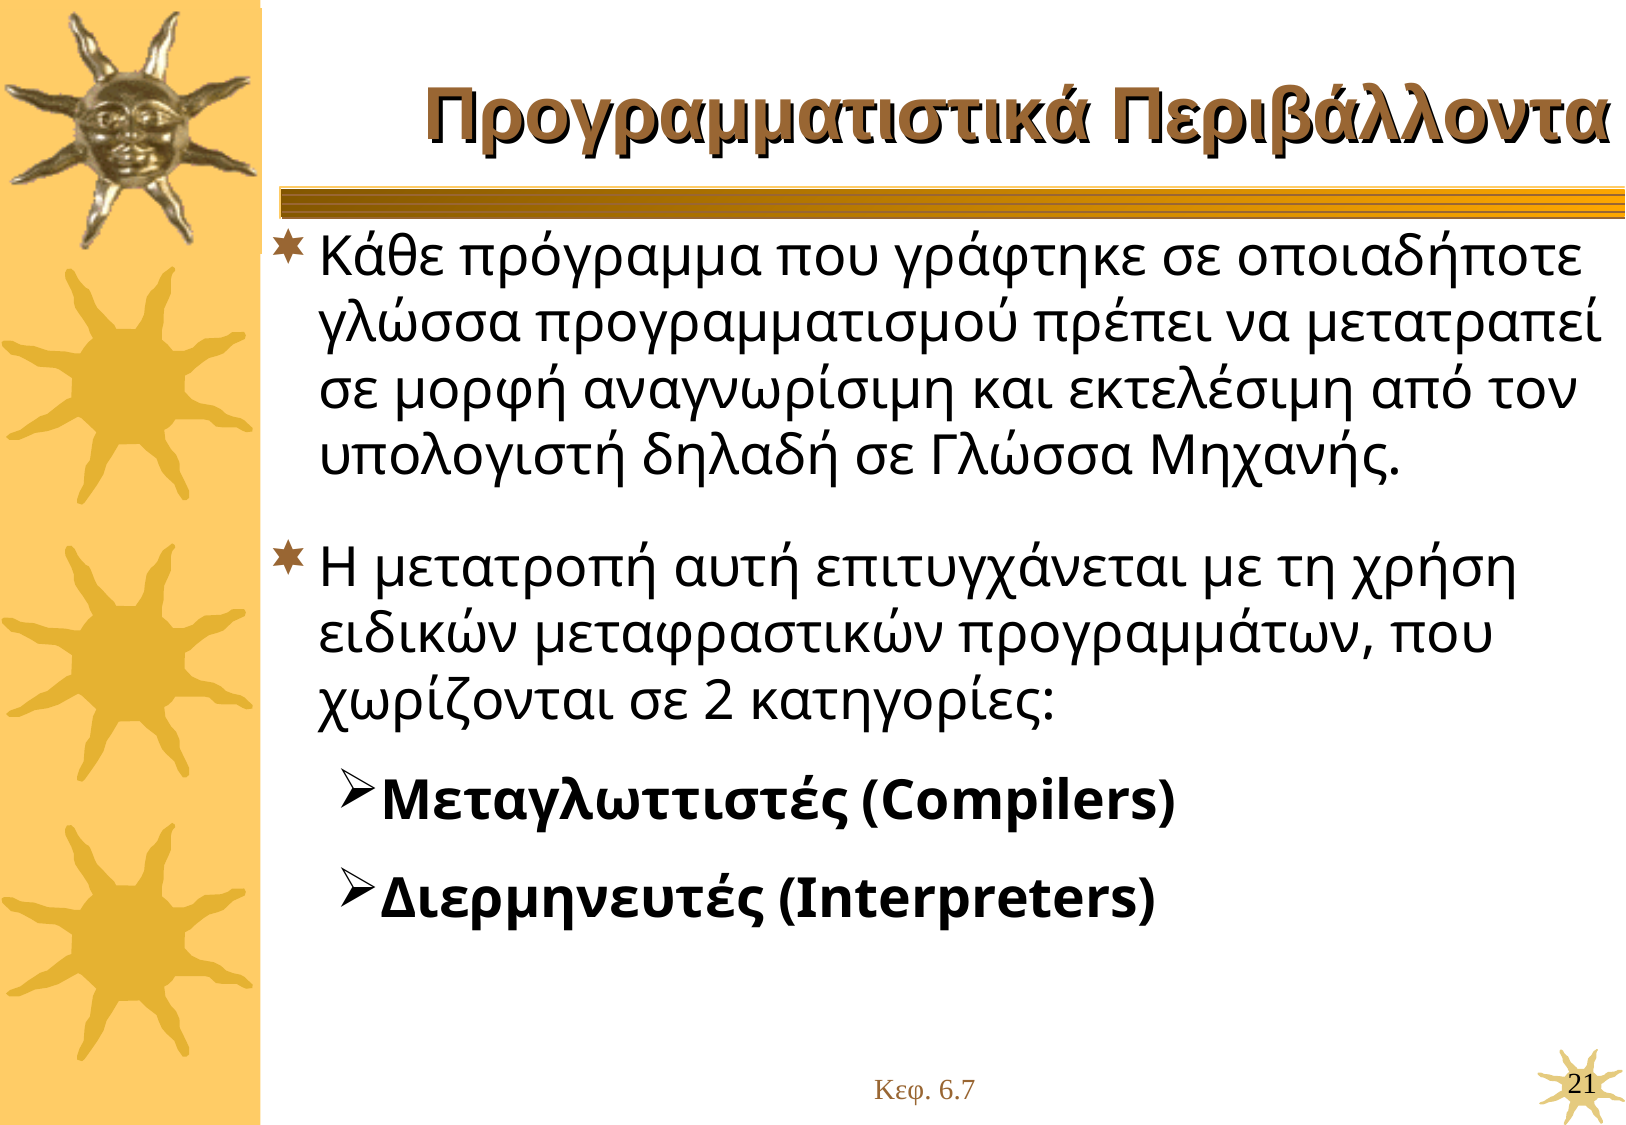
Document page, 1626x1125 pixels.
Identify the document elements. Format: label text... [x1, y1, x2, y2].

picture [1, 8, 262, 49]
text_box Προγραμματιστικά Περιβάλλοντα [0, 49, 1625, 163]
text_box Κάθε πρόγραμμα που γράφτηκε σε οποιαδήποτε γλώσσα προγραμματισμού πρέπει να μετατραπεί σε μορφή αναγνωρίσιμη και εκτελέσιμη από τον υπολογιστή δηλαδή σε Γλώσσα Μηχανής. Η μετατροπή αυτή επιτυγχάνεται με τη χρήση ειδικών μεταφραστικών προγραμμάτων, που χωρίζονται σε 2 κατηγορίες: Μεταγλωττιστές (Compilers) Διερμηνευτές (Interpreters) [249, 212, 1626, 988]
picture [1, 163, 262, 254]
